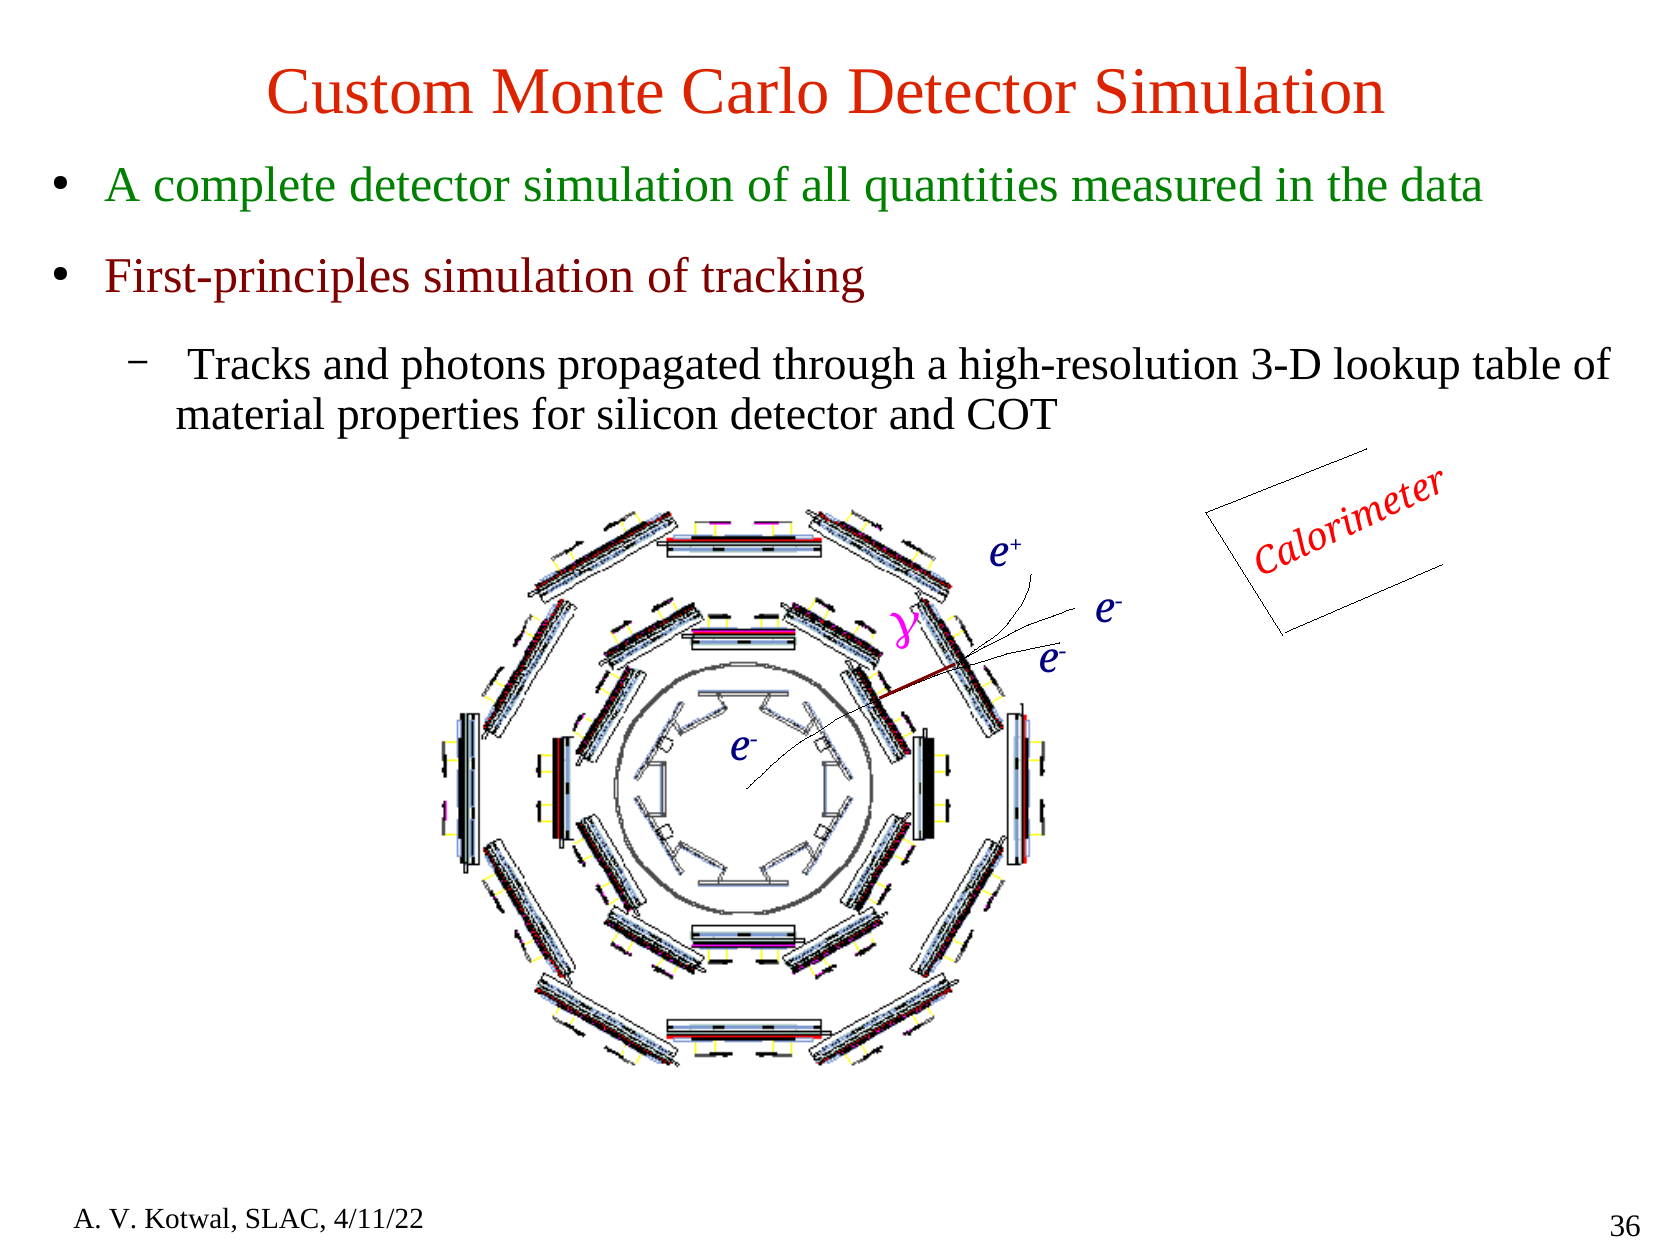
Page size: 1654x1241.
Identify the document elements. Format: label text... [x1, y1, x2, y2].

text_box e- [1038, 627, 1078, 695]
text_box e- [729, 715, 773, 783]
text_box [0, 467, 1654, 1194]
text_box Calorimeter [1243, 451, 1461, 595]
list A complete detector simulation of all quantities measured in the data First-principles simulation of tracking Tracks and photons propagated through a high-resolution 3-D lookup table of material properties for silicon detector and COT At each material interaction, calculate Ionization energy loss according to complete Bethe-Bloch formula Generate bremsstrahlung photons down to 4 MeV, using detailed cross section and spectrum calculations Simulate photon conversion and compton scattering Propagate bremsstrahlung photons and conversion electrons Simulate multiple Coulomb scattering, including non-Gaussian tail Deposit and smear hits on COT wires, perform full helix fit including optional beam-constraint [33, 157, 1638, 467]
title Custom Monte Carlo Detector Simulation [121, 37, 1534, 145]
picture [424, 472, 1070, 1112]
text_box e+ [988, 521, 1035, 589]
text_box  [890, 601, 934, 682]
list A complete detector simulation of all quantities measured in the data First-principles simulation of tracking Tracks and photons propagated through a high-resolution 3-D lookup table of material properties for silicon detector and COT At each material interaction, calculate Ionization energy loss according to complete Bethe-Bloch formula Generate bremsstrahlung photons down to 4 MeV, using detailed cross section and spectrum calculations Simulate photon conversion and compton scattering Propagate bremsstrahlung photons and conversion electrons Simulate multiple Coulomb scattering, including non-Gaussian tail Deposit and smear hits on COT wires, perform full helix fit including optional beam-constraint [33, 1194, 1638, 1223]
text_box e- [1094, 577, 1140, 645]
